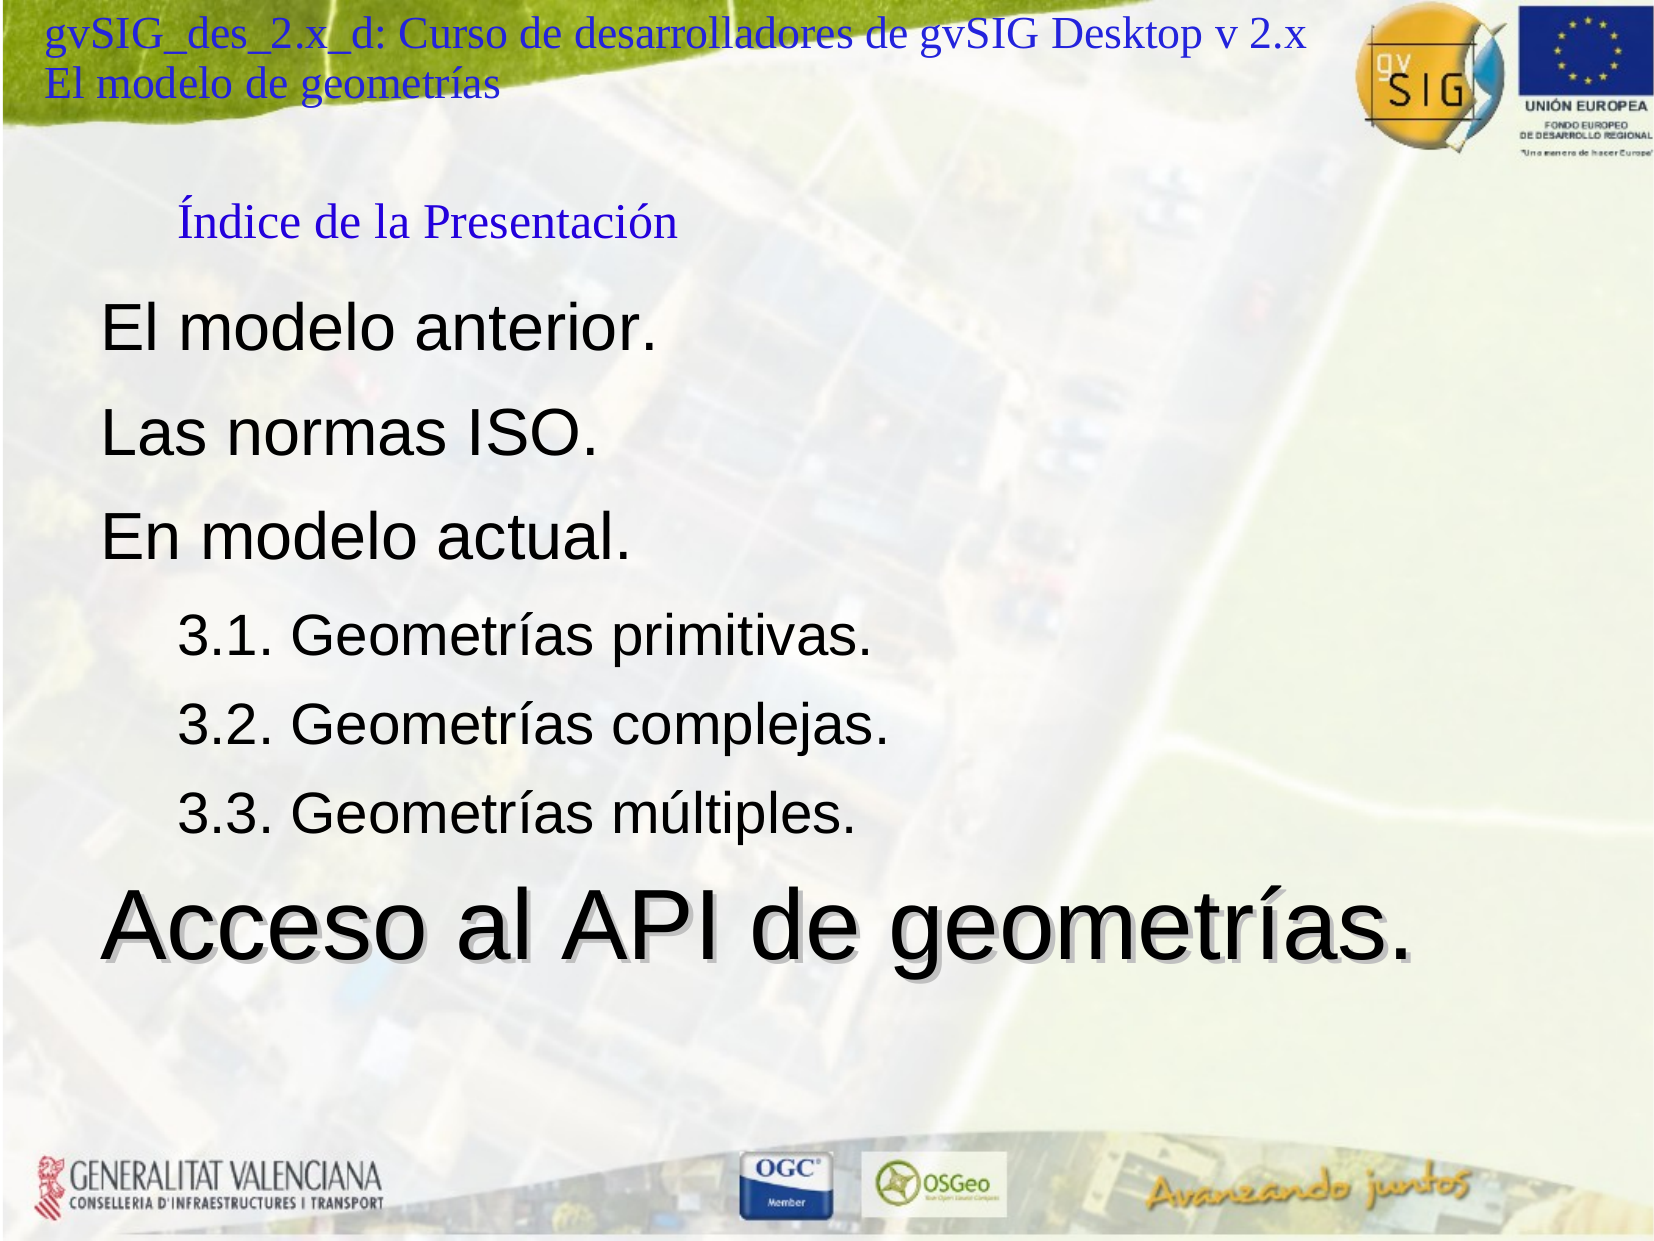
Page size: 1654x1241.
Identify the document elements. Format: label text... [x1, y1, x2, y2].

title Índice de la Presentación [177, 95, 1329, 347]
picture [2, 0, 1654, 1241]
list El modelo anterior. Las normas ISO. En modelo actual. 3.1. Geometrías primitivas. 3.2. Geometrías complejas. 3.3. Geometrías múltiples. Acceso al API de geometrías. [82, 290, 1571, 1076]
